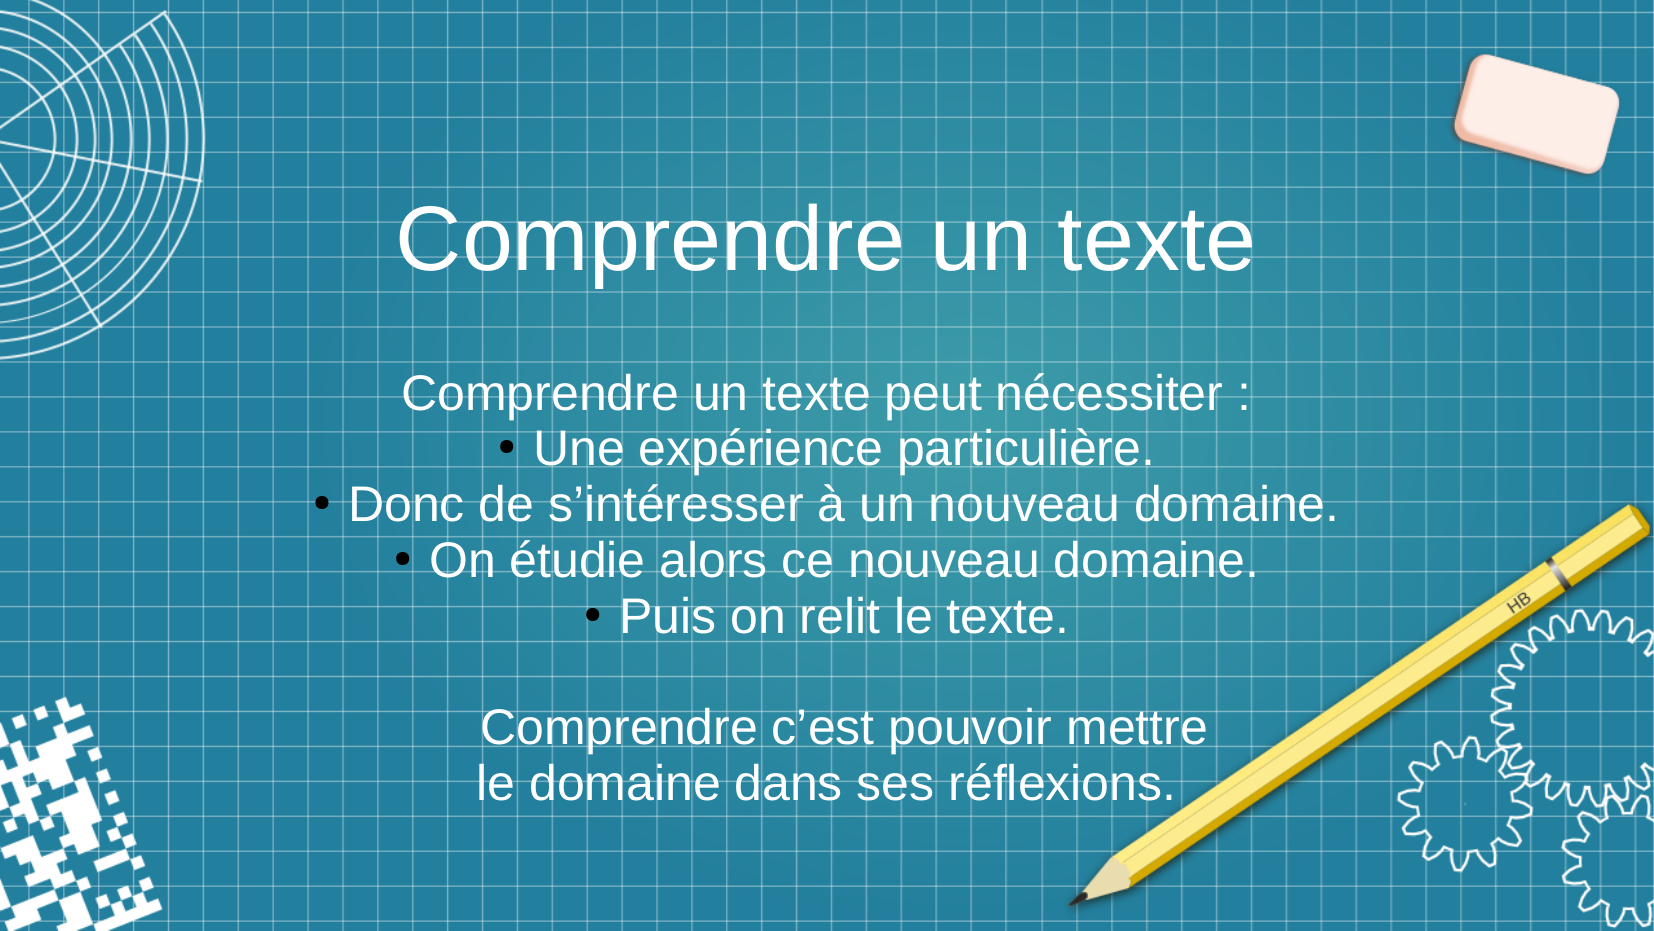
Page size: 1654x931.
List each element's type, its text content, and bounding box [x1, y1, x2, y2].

picture [0, 0, 1654, 931]
title Comprendre un texte [82, 132, 1571, 346]
subtitle Comprendre un texte peut nécessiter : Une expérience particulière. Donc de s’intéresser à un nouveau domaine. On étudie alors ce nouveau domaine. Puis on relit le texte. Comprendre c’est pouvoir mettre le domaine dans ses réflexions. [82, 364, 1571, 867]
